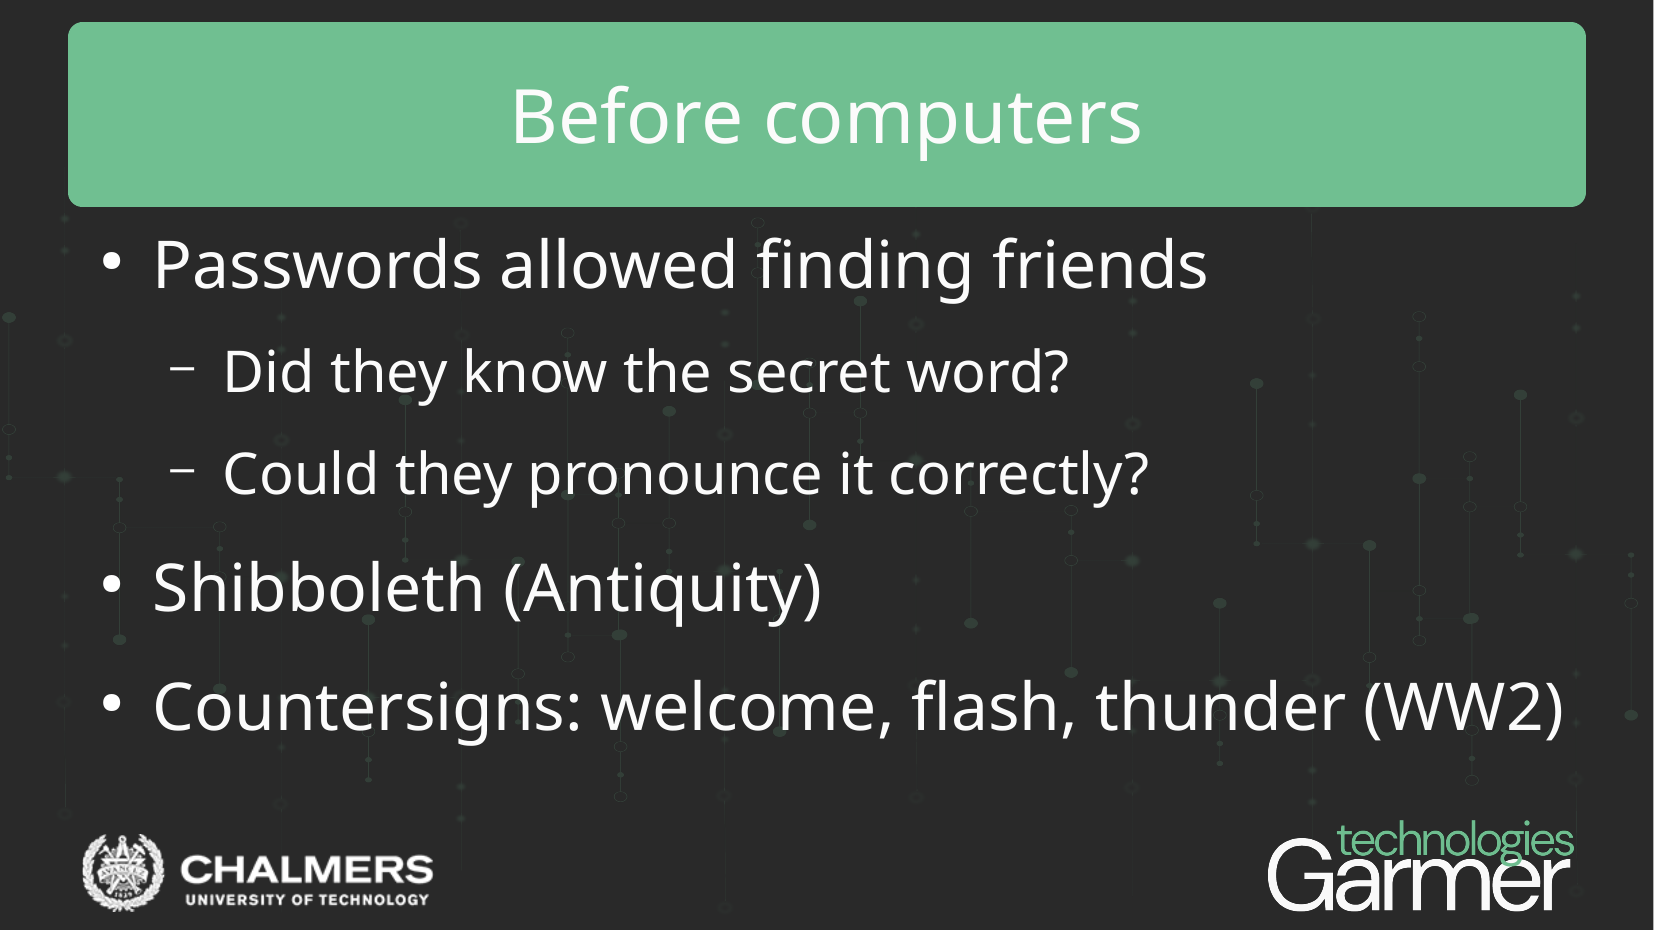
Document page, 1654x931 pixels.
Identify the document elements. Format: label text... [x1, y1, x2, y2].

list Passwords allowed finding friends Did they know the secret word? Could they pronounce it correctly? Shibboleth (Antiquity) Countersigns: welcome, flash, thunder (WW2) [82, 217, 1571, 758]
picture [1246, 807, 1607, 912]
picture [82, 834, 443, 912]
title Before computers [82, 37, 1571, 193]
